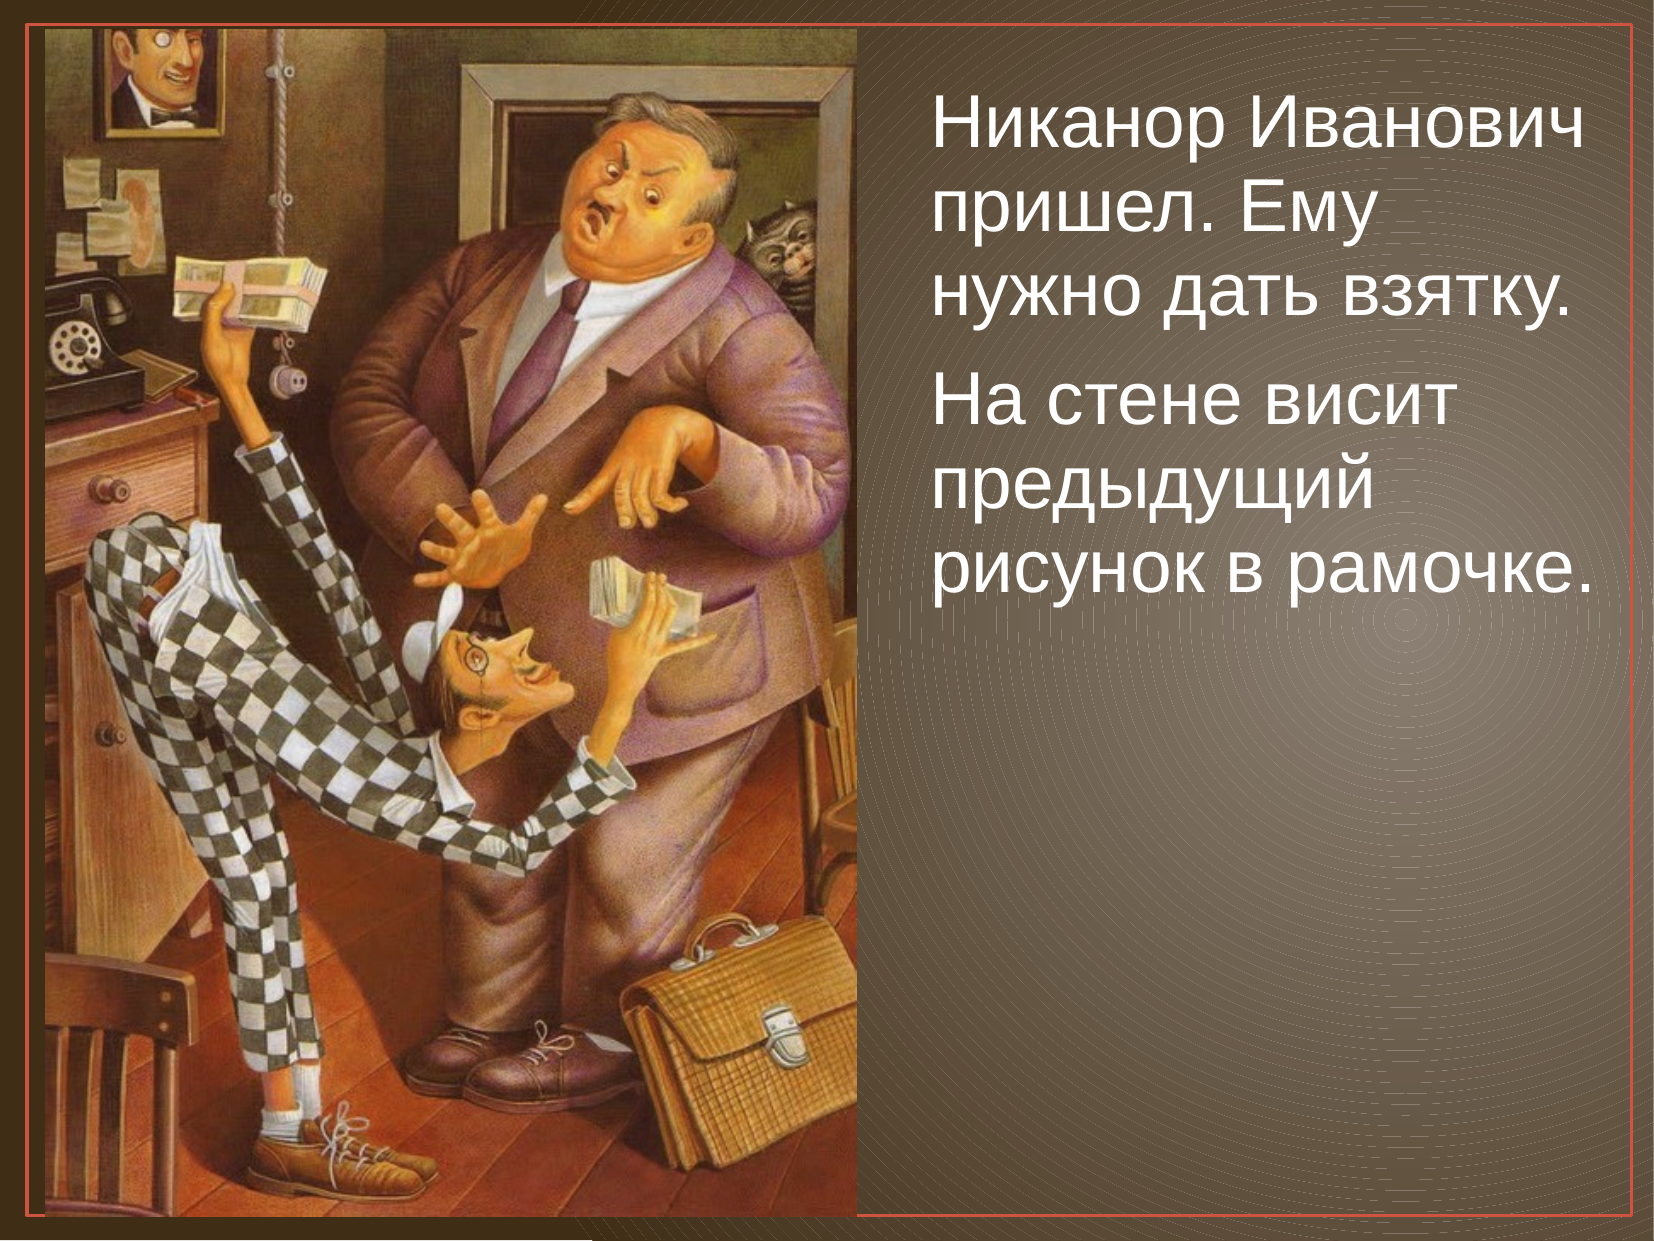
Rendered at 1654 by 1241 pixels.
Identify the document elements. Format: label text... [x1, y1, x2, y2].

text_box Никанор Иванович пришел. Ему нужно дать взятку. На стене висит предыдущий рисунок в рамочке. [915, 72, 1625, 1063]
picture [45, 29, 857, 1217]
